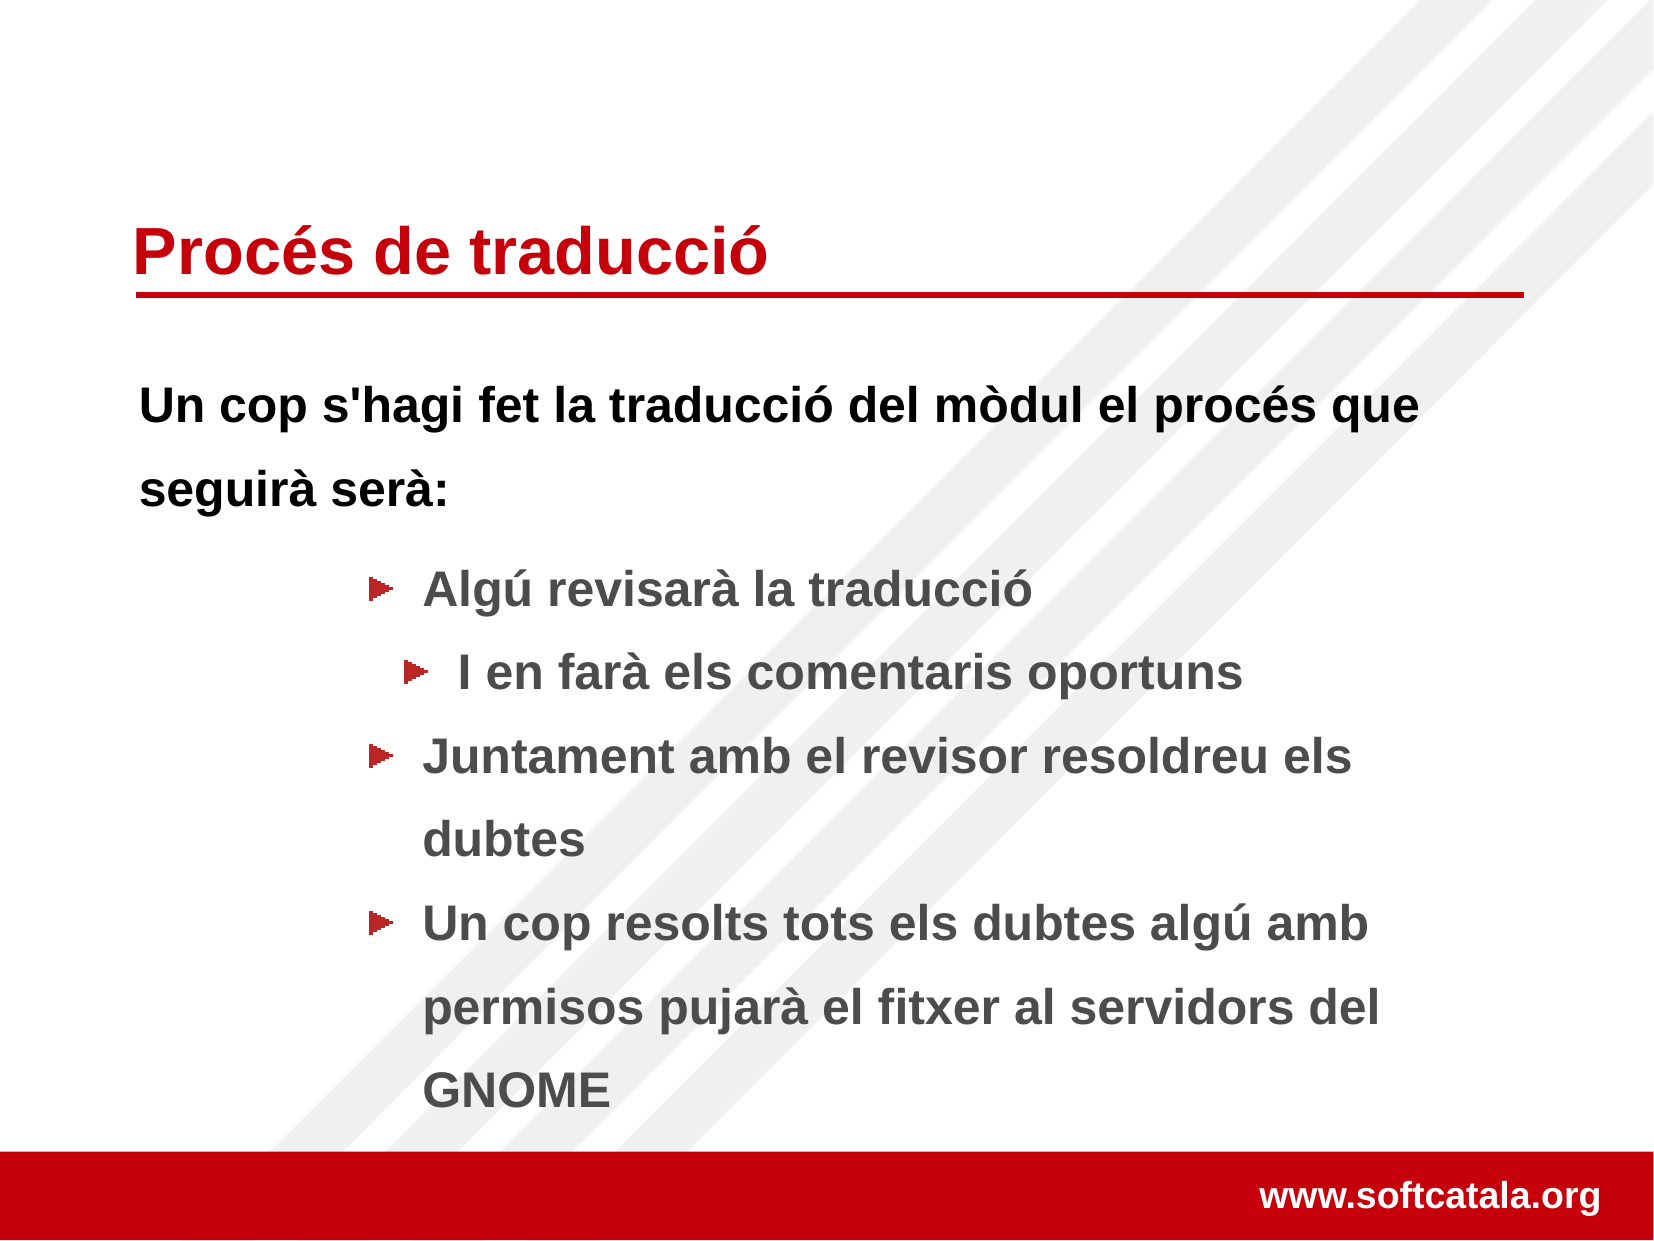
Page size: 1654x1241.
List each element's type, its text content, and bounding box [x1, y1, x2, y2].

text_box Algú revisarà la traducció I en farà els comentaris oportuns Juntament amb el revisor resoldreu els dubtes Un cop resolts tots els dubtes algú amb permisos pujarà el fitxer al servidors del GNOME [118, 525, 1501, 1098]
text_box www.softcatala.org [0, 1151, 1654, 1241]
text_box Un cop s'hagi fet la traducció del mòdul el procés que seguirà serà: [124, 342, 1506, 539]
picture [0, 0, 1654, 1151]
text_box Procés de traducció [118, 206, 1501, 297]
